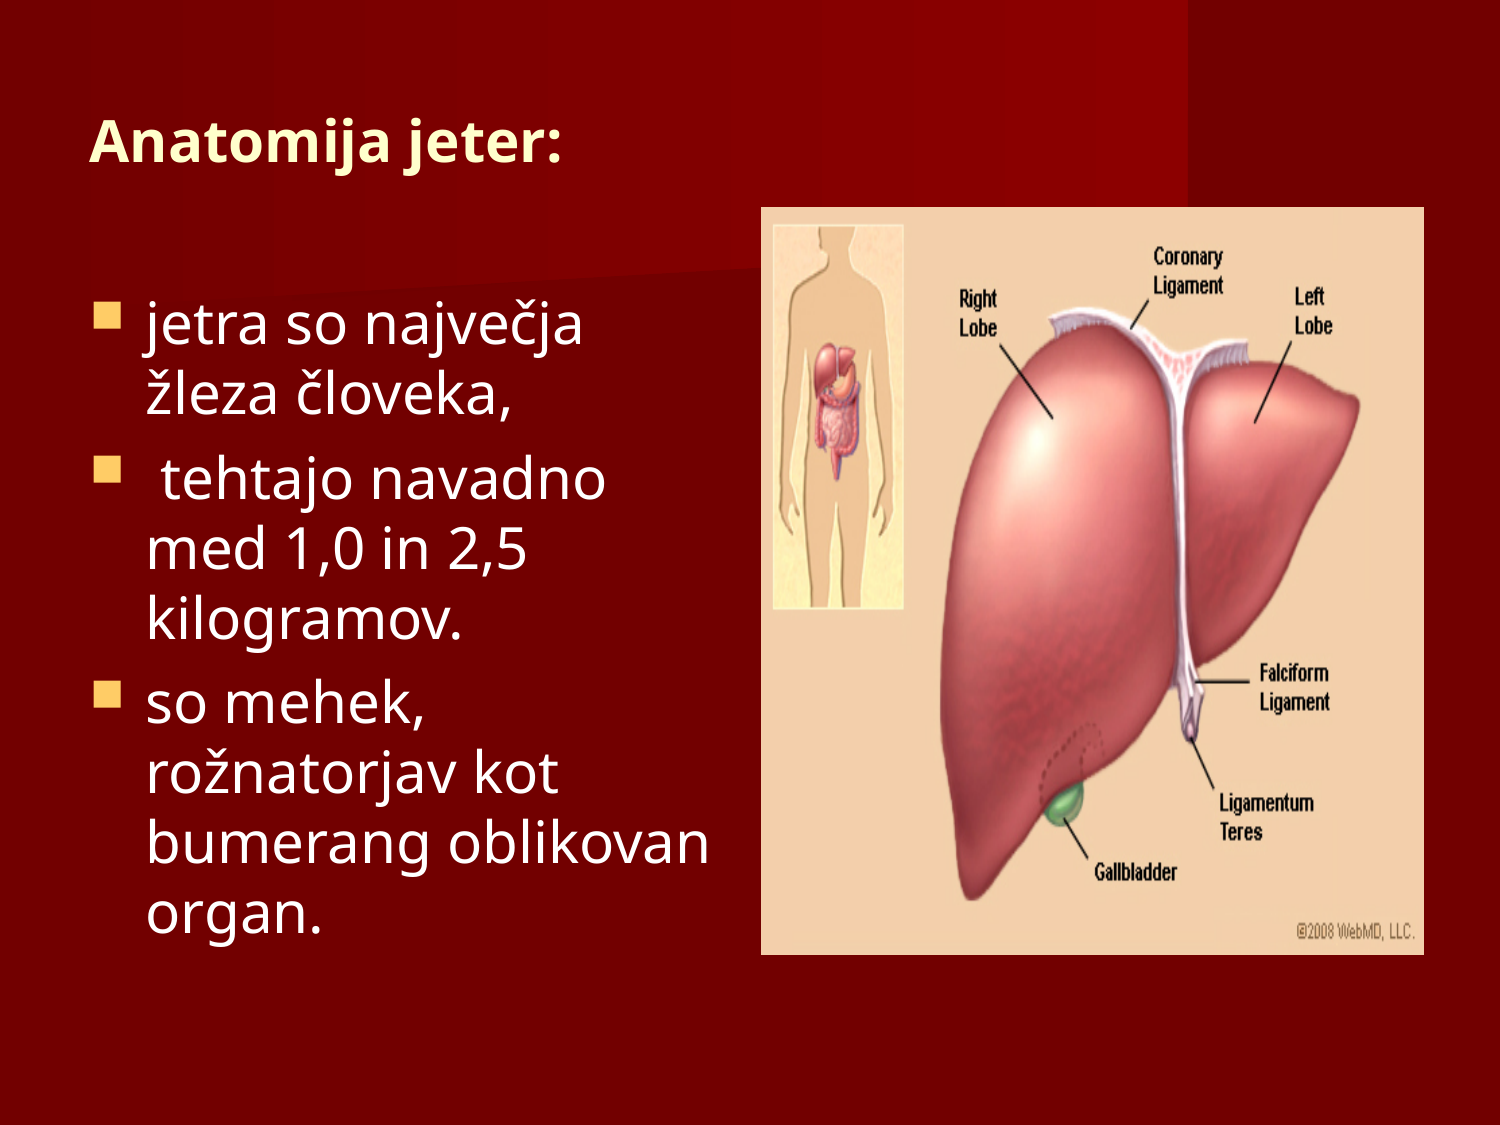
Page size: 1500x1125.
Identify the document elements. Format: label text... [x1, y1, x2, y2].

text_box Anatomija jeter: [74, 45, 1425, 233]
picture [761, 207, 1424, 955]
text_box jetra so največja žleza človeka, tehtajo navadno med 1,0 in 2,5 kilogramov. so mehek, rožnatorjav kot bumerang oblikovan organ. [74, 278, 738, 1000]
